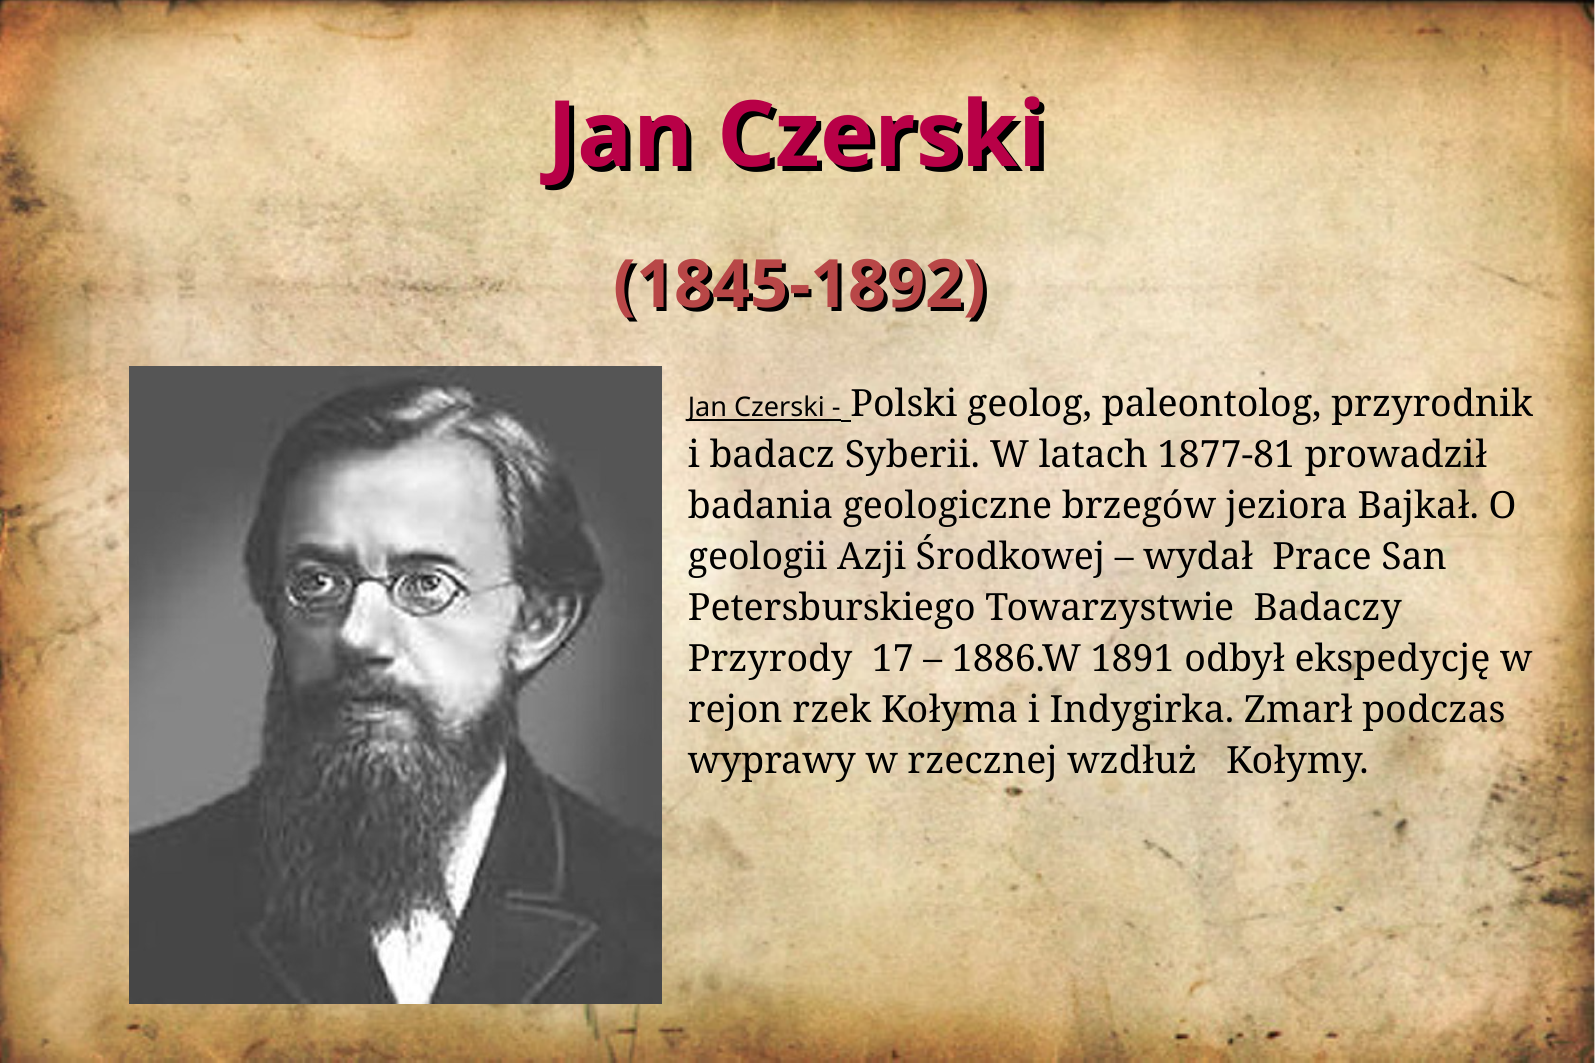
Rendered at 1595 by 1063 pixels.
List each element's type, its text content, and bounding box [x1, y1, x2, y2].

picture [0, 0, 1595, 1063]
text_box (1845-1892) [543, 236, 1057, 343]
text_box Jan Czerski - Polski geolog, paleontolog, przyrodnik i badacz Syberii. W latach 1877-81 prowadził badania geologiczne brzegów jeziora Bajkał. O geologii Azji Środkowej – wydał Prace San Petersburskiego Towarzystwie Badaczy Przyrody 17 – 1886.W 1891 odbył ekspedycję w rejon rzek Kołyma i Indygirka. Zmarł podczas wyprawy w rzecznej wzdłuż Kołymy. [673, 369, 1560, 969]
title Jan Czerski [79, 42, 1515, 220]
